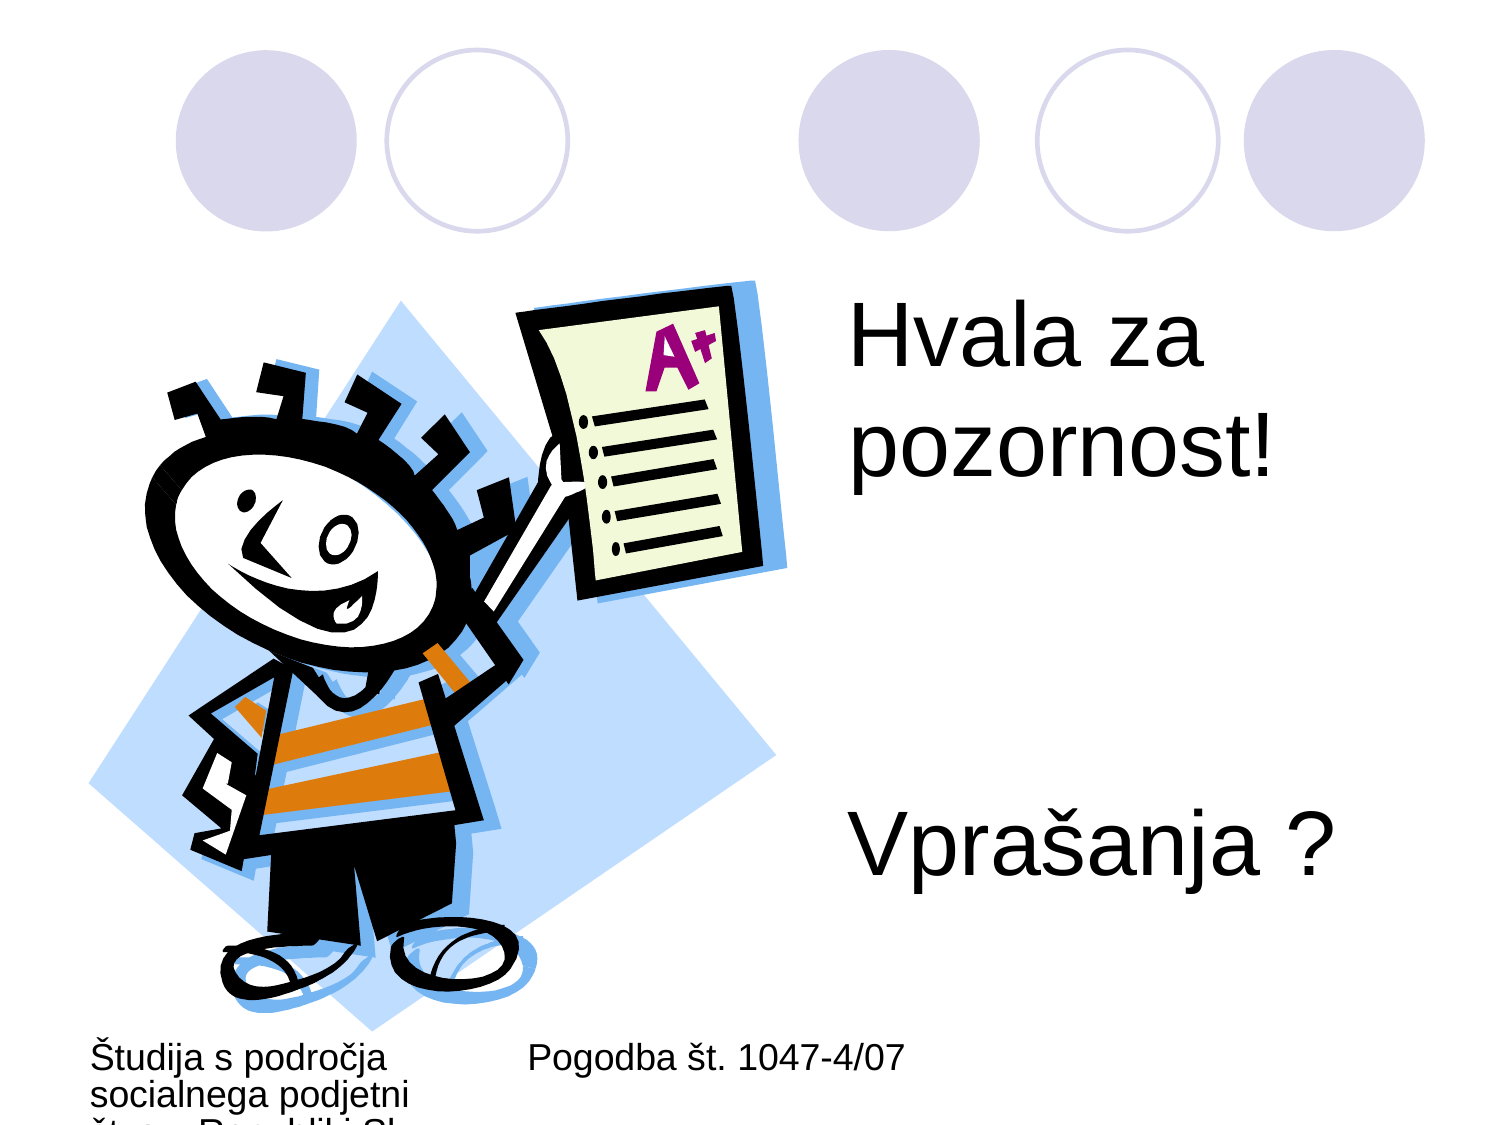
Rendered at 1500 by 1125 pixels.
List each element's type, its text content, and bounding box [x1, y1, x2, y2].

picture [88, 278, 788, 1032]
list Hvala za pozornost! Vprašanja ? [832, 267, 1436, 977]
